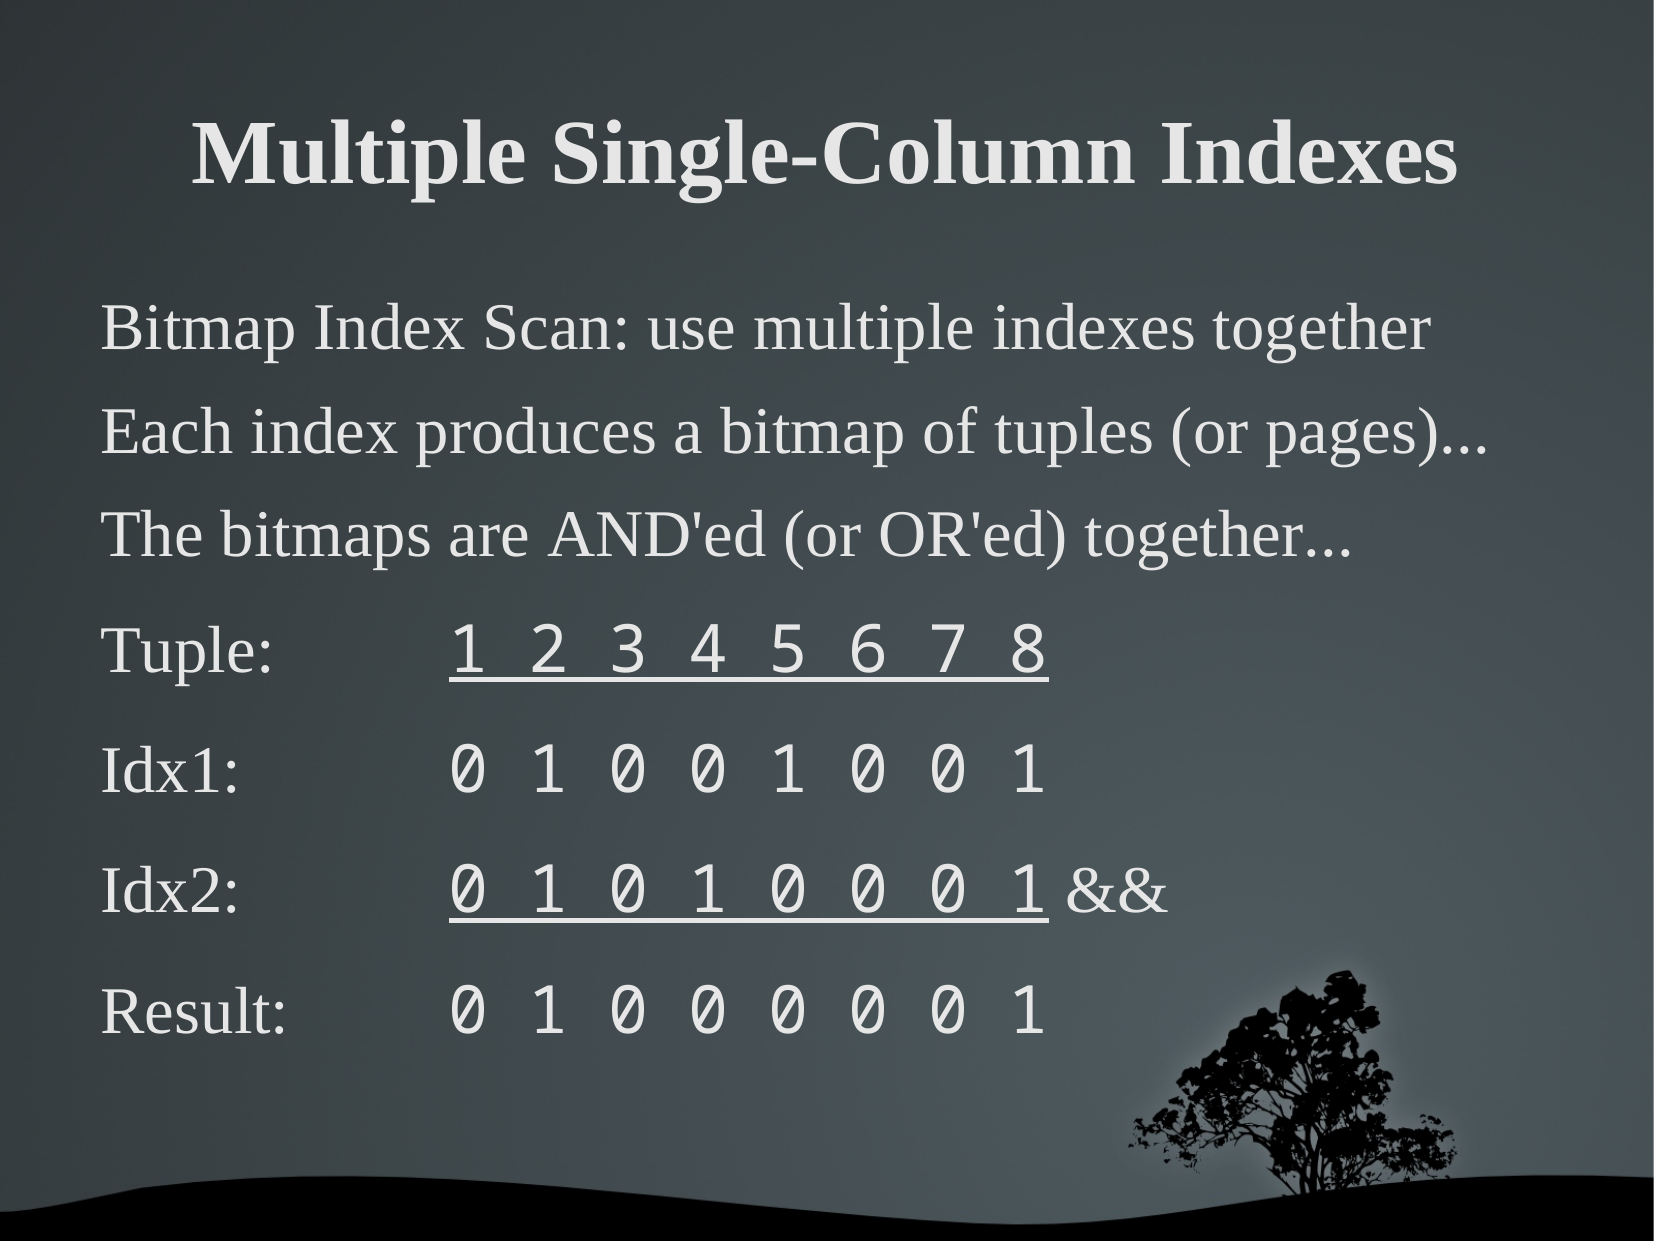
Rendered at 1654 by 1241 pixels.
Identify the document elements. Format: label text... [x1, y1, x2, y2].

list Bitmap Index Scan: use multiple indexes together Each index produces a bitmap of tuples (or pages)... The bitmaps are AND'ed (or OR'ed) together... Tuple: 1 2 3 4 5 6 7 8 Idx1: 0 1 0 0 1 0 0 1 Idx2: 0 1 0 1 0 0 0 1 && Result: 0 1 0 0 0 0 0 1 [82, 290, 1571, 1094]
picture [0, 0, 1654, 1241]
title Multiple Single-Column Indexes [82, 56, 1571, 250]
